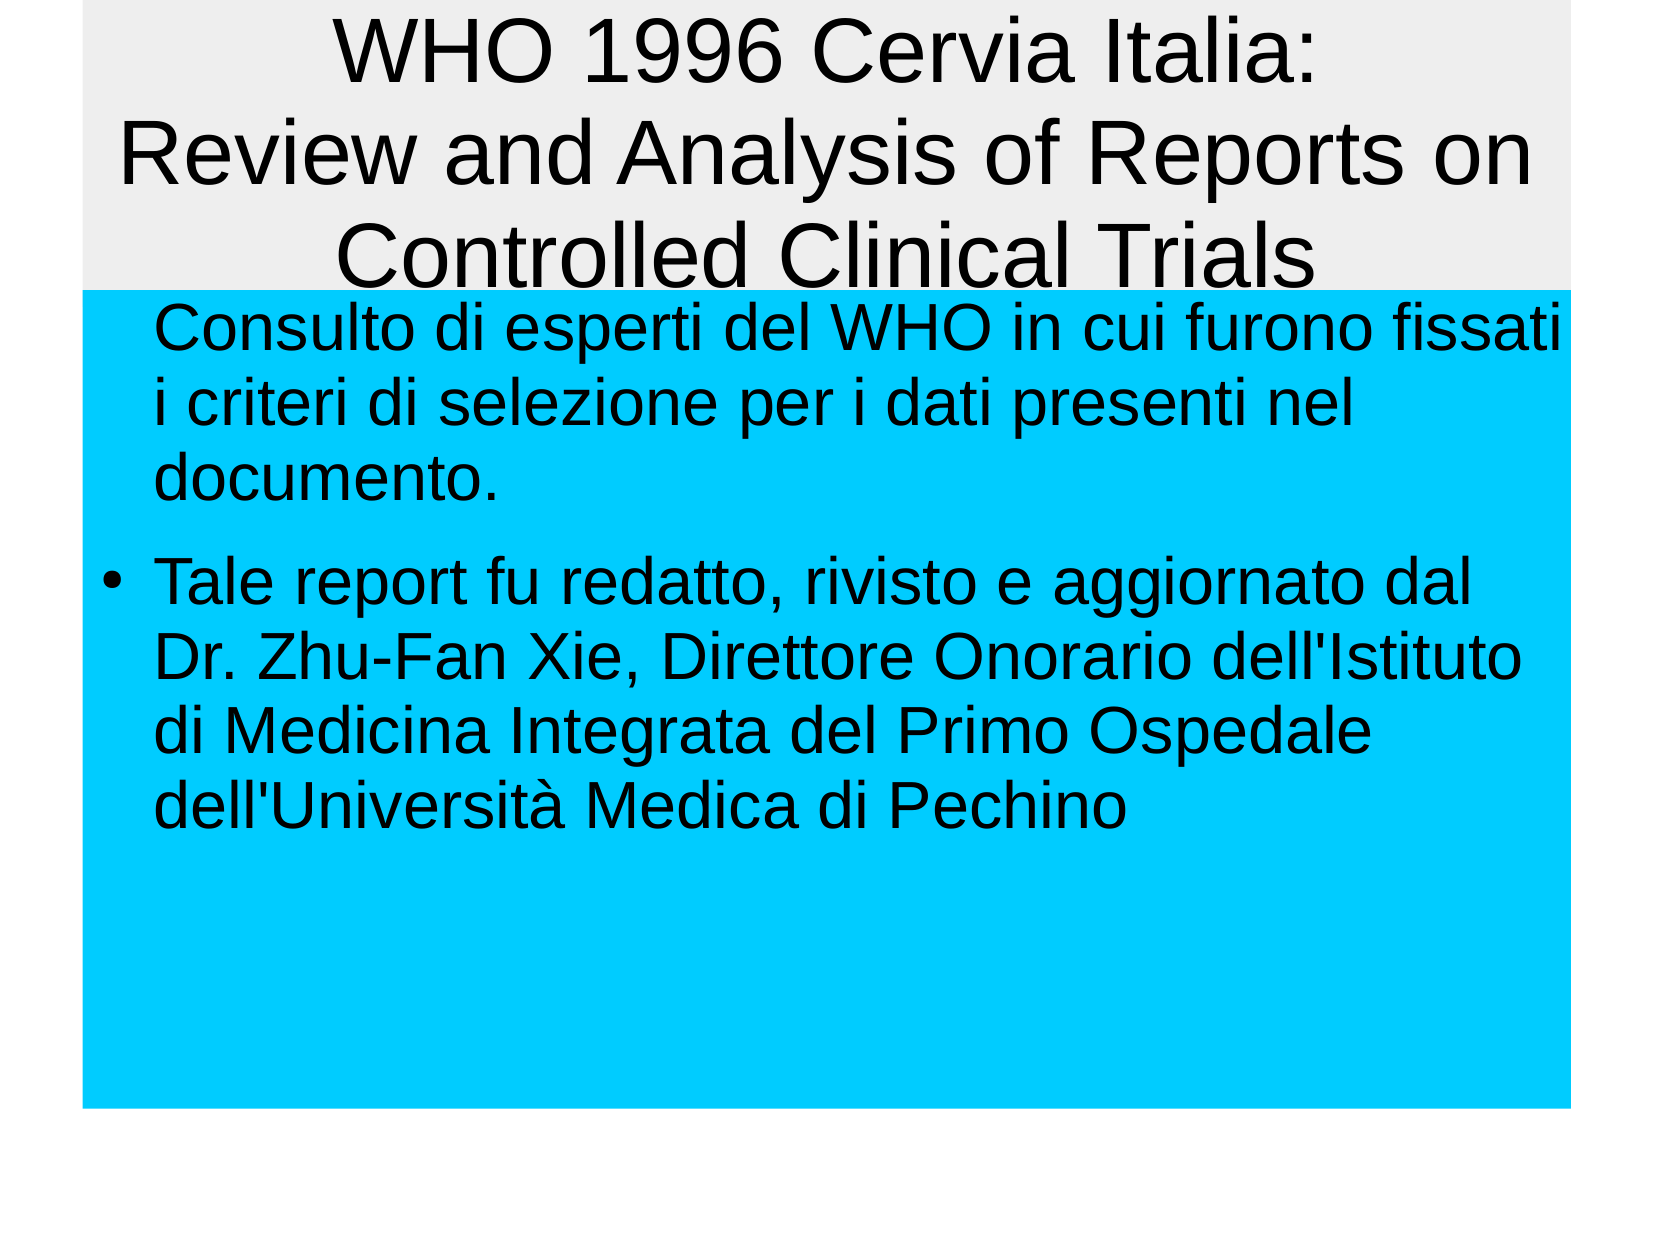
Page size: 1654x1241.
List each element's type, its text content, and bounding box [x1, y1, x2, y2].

title WHO 1996 Cervia Italia: Review and Analysis of Reports on Controlled Clinical Trials [82, 0, 1571, 290]
list Consulto di esperti del WHO in cui furono fissati i criteri di selezione per i dati presenti nel documento. Tale report fu redatto, rivisto e aggiornato dal Dr. Zhu-Fan Xie, Direttore Onorario dell'Istituto di Medicina Integrata del Primo Ospedale dell'Università Medica di Pechino [82, 290, 1571, 1109]
